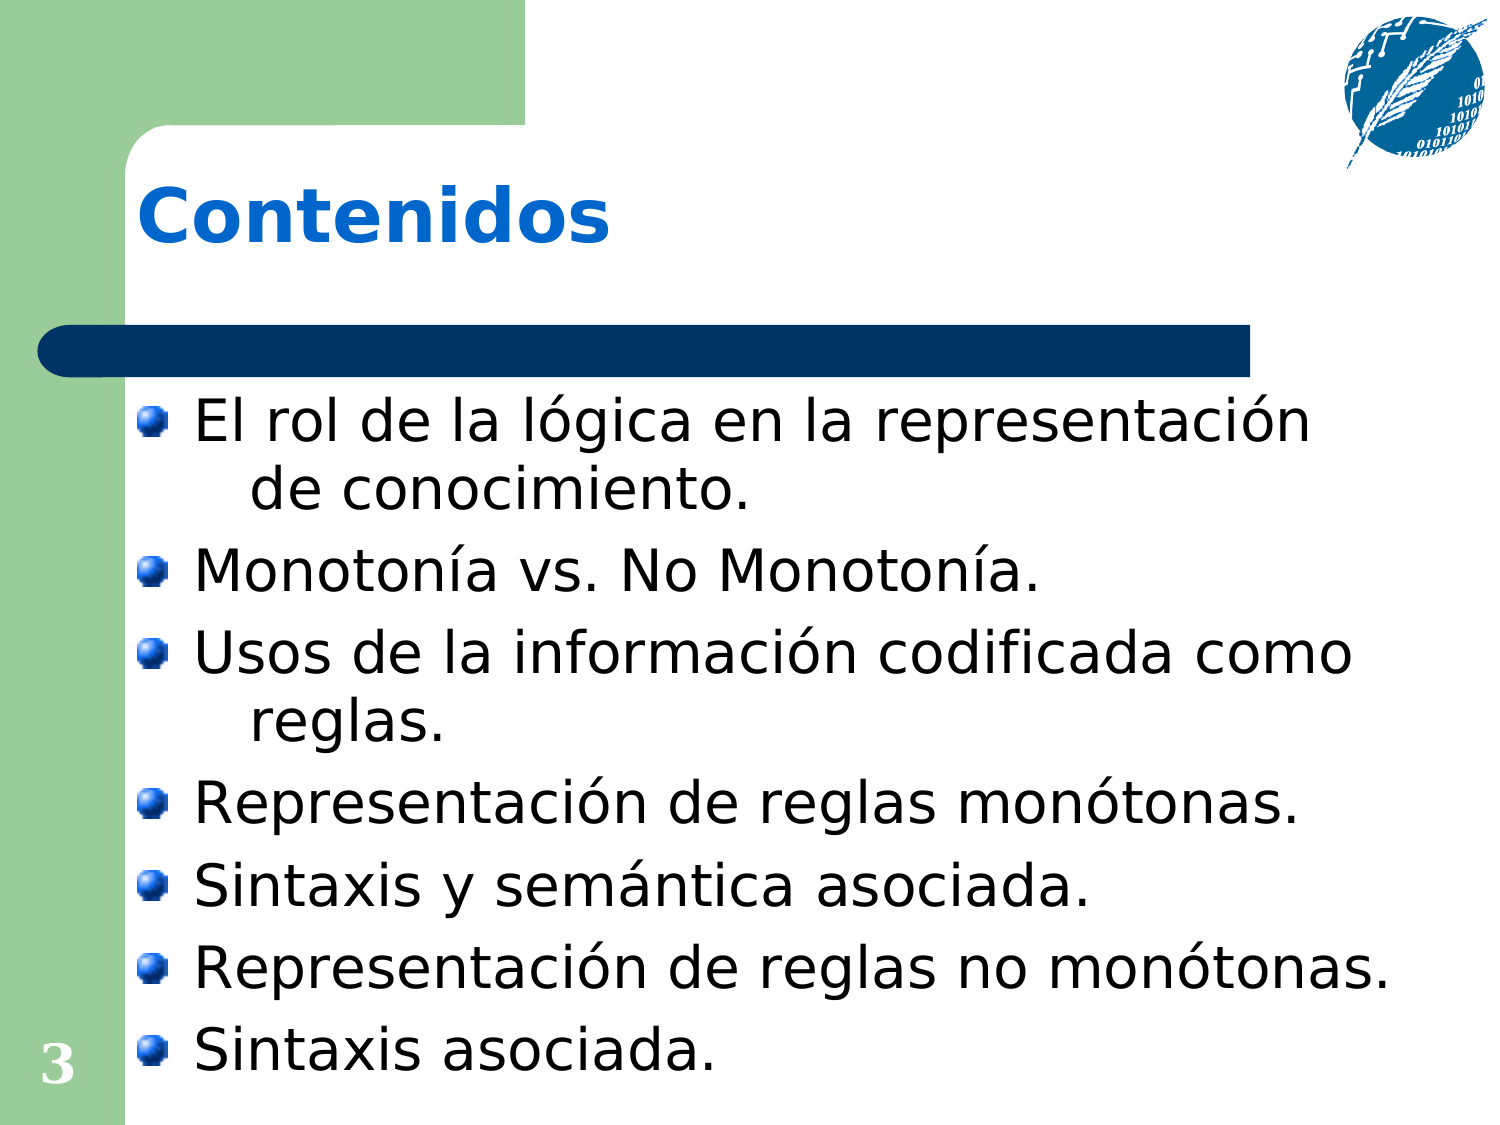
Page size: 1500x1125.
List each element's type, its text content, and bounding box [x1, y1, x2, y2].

title Contenidos [136, 136, 1414, 301]
list El rol de la lógica en la representación de conocimiento. Monotonía vs. No Monotonía. Usos de la información codificada como reglas. Representación de reglas monótonas. Sintaxis y semántica asociada. Representación de reglas no monótonas. Sintaxis asociada. [137, 387, 1400, 1085]
picture [1341, 15, 1487, 172]
picture [1433, 139, 1440, 147]
picture [1416, 140, 1425, 149]
picture [1427, 138, 1431, 148]
picture [1436, 127, 1450, 136]
